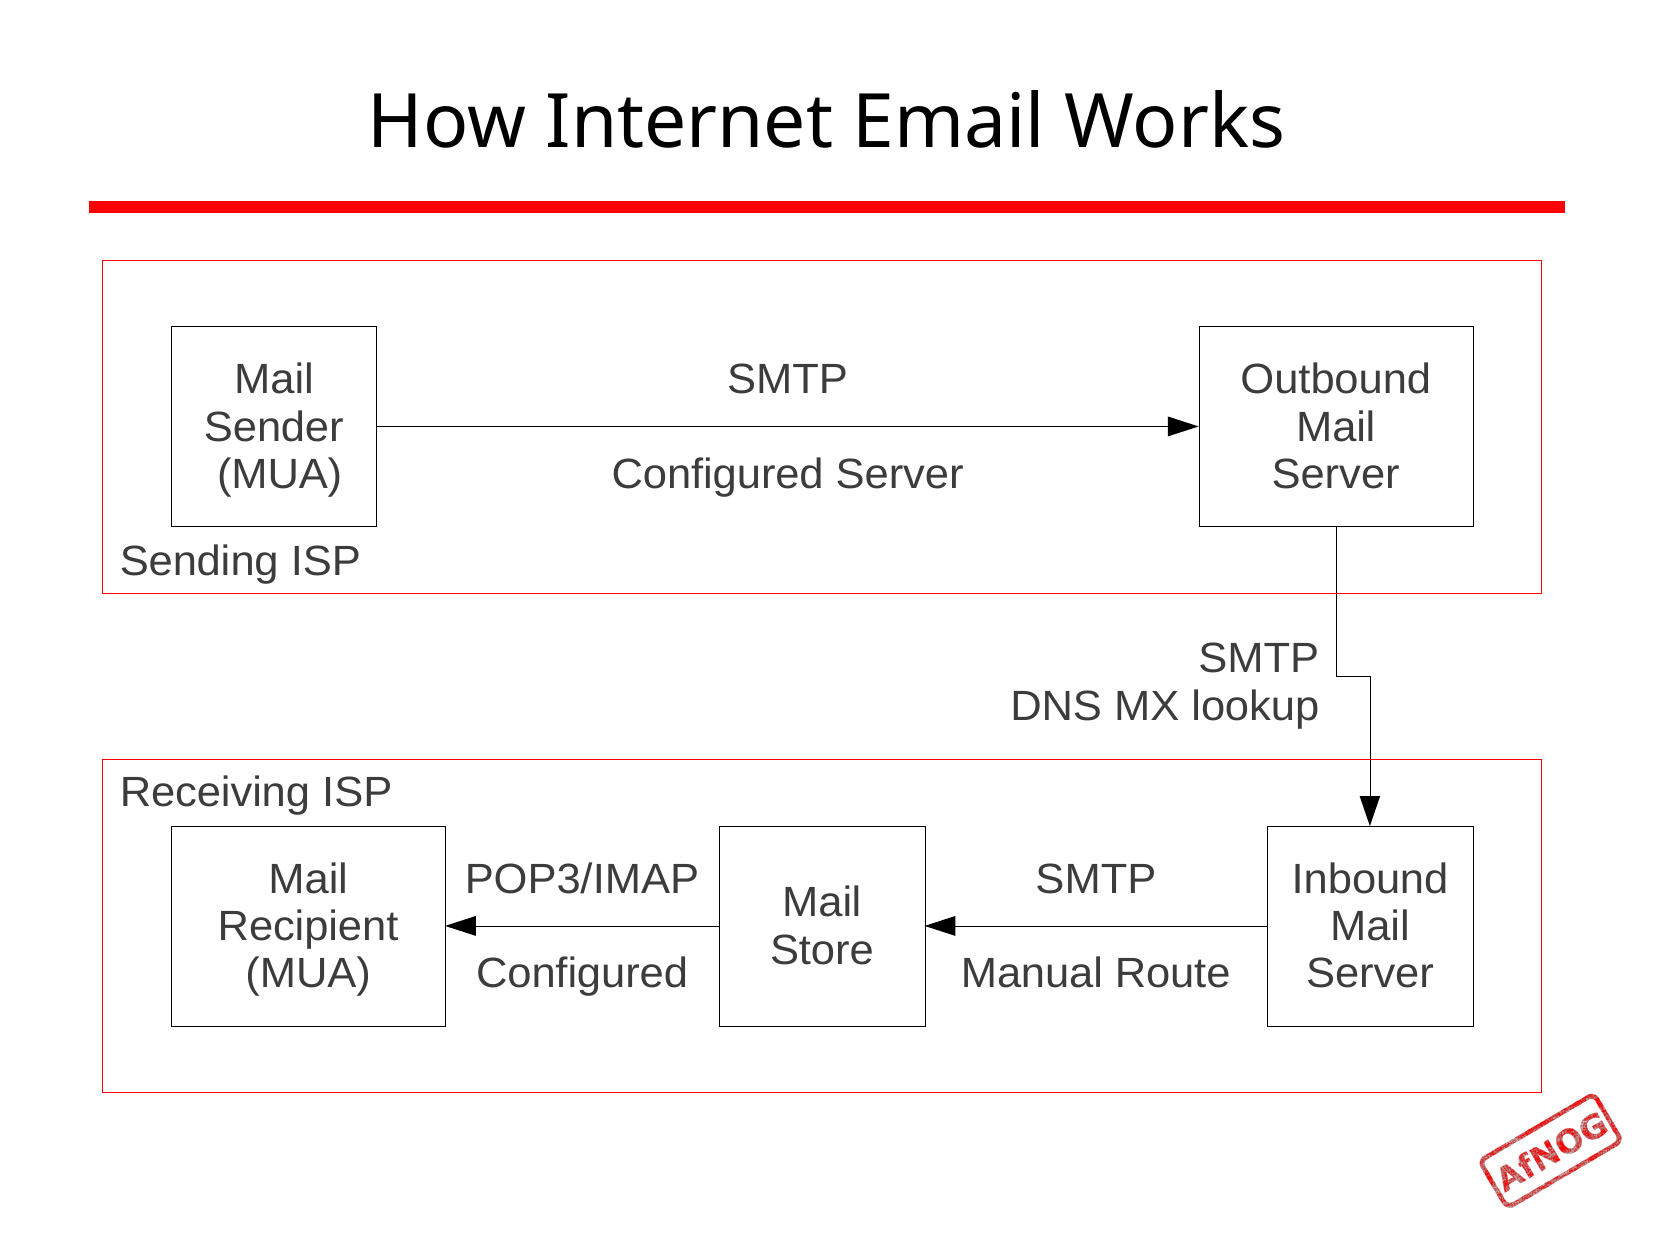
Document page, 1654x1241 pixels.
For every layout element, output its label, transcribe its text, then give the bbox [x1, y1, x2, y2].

picture [1476, 1090, 1625, 1211]
chart [88, 236, 1565, 1100]
title How Internet Email Works [88, 29, 1565, 207]
